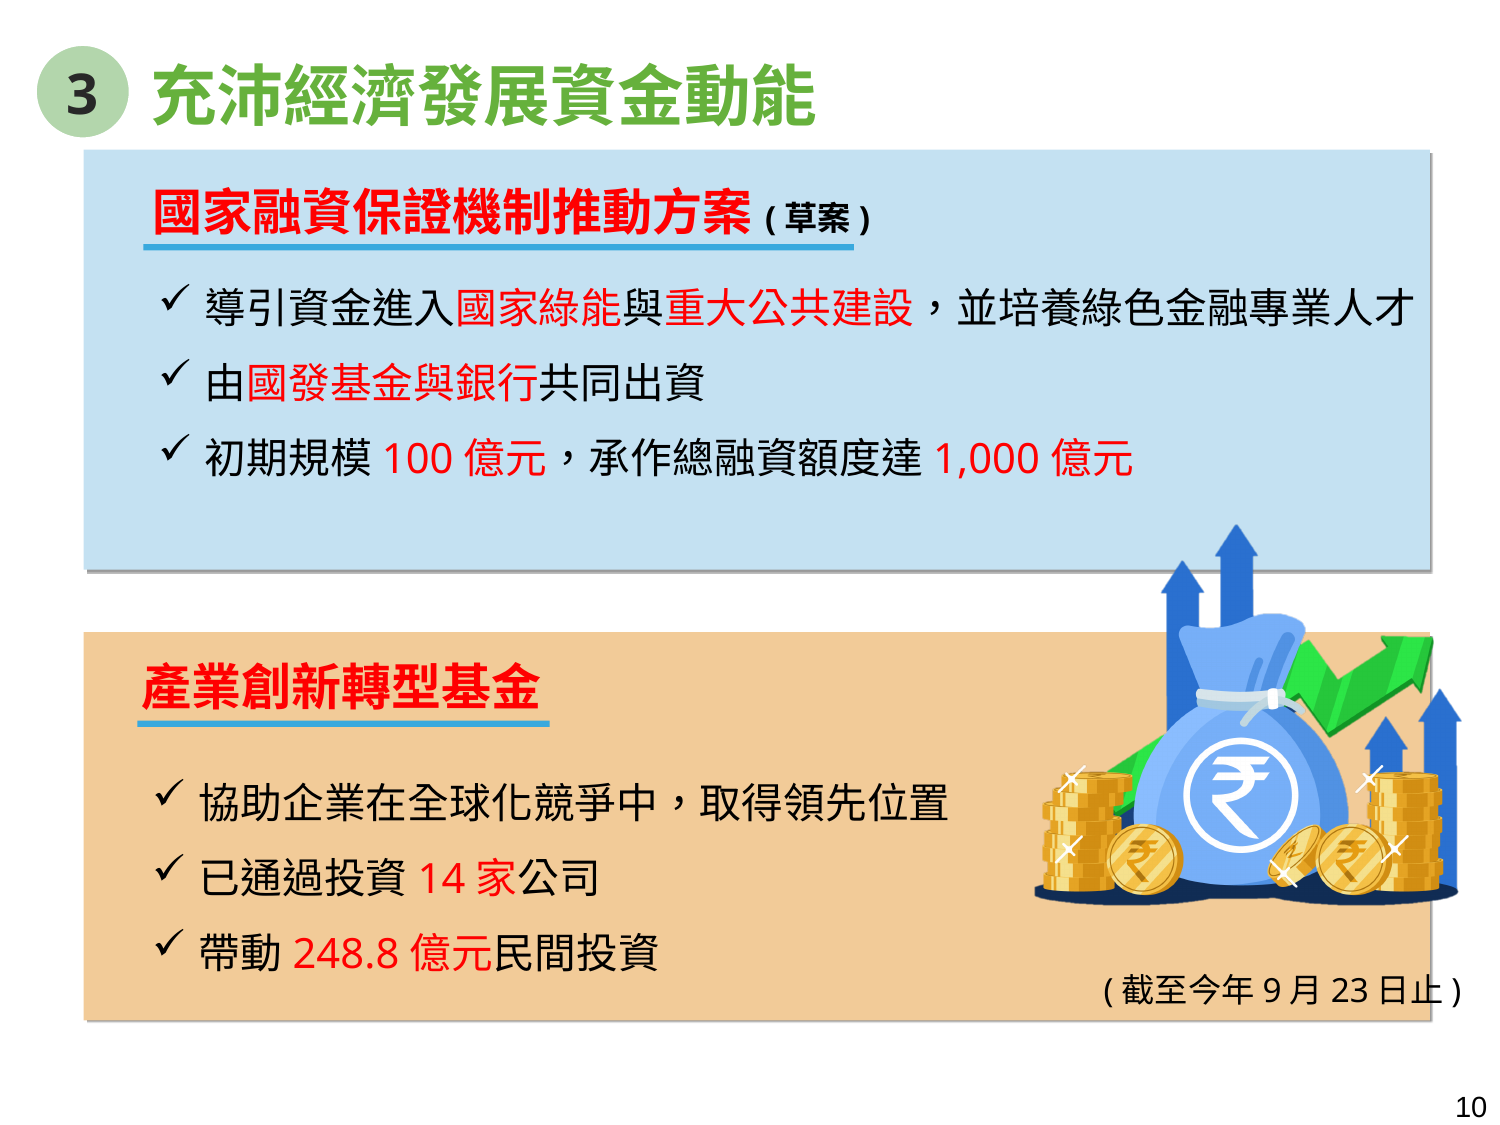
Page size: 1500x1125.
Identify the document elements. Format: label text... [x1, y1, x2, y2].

text_box 充沛經濟發展資金動能 [135, 46, 833, 142]
text_box 導引資金進入國家綠能與重大公共建設，並培養綠色金融專業人才 由國發基金與銀行共同出資 初期規模100億元，承作總融資額度達1,000億元 [143, 249, 1450, 490]
text_box (截至今年9月23日止) [1088, 941, 1500, 1017]
text_box 產業創新轉型基金 [127, 647, 982, 723]
text_box [83, 149, 1430, 570]
picture [982, 450, 1500, 978]
text_box 3 [35, 44, 131, 139]
text_box [83, 632, 1430, 1021]
text_box 協助企業在全球化競爭中，取得領先位置 已通過投資14家公司 帶動248.8億元民間投資 [137, 744, 1088, 985]
text_box 國家融資保證機制推動方案(草案) [138, 173, 1339, 249]
